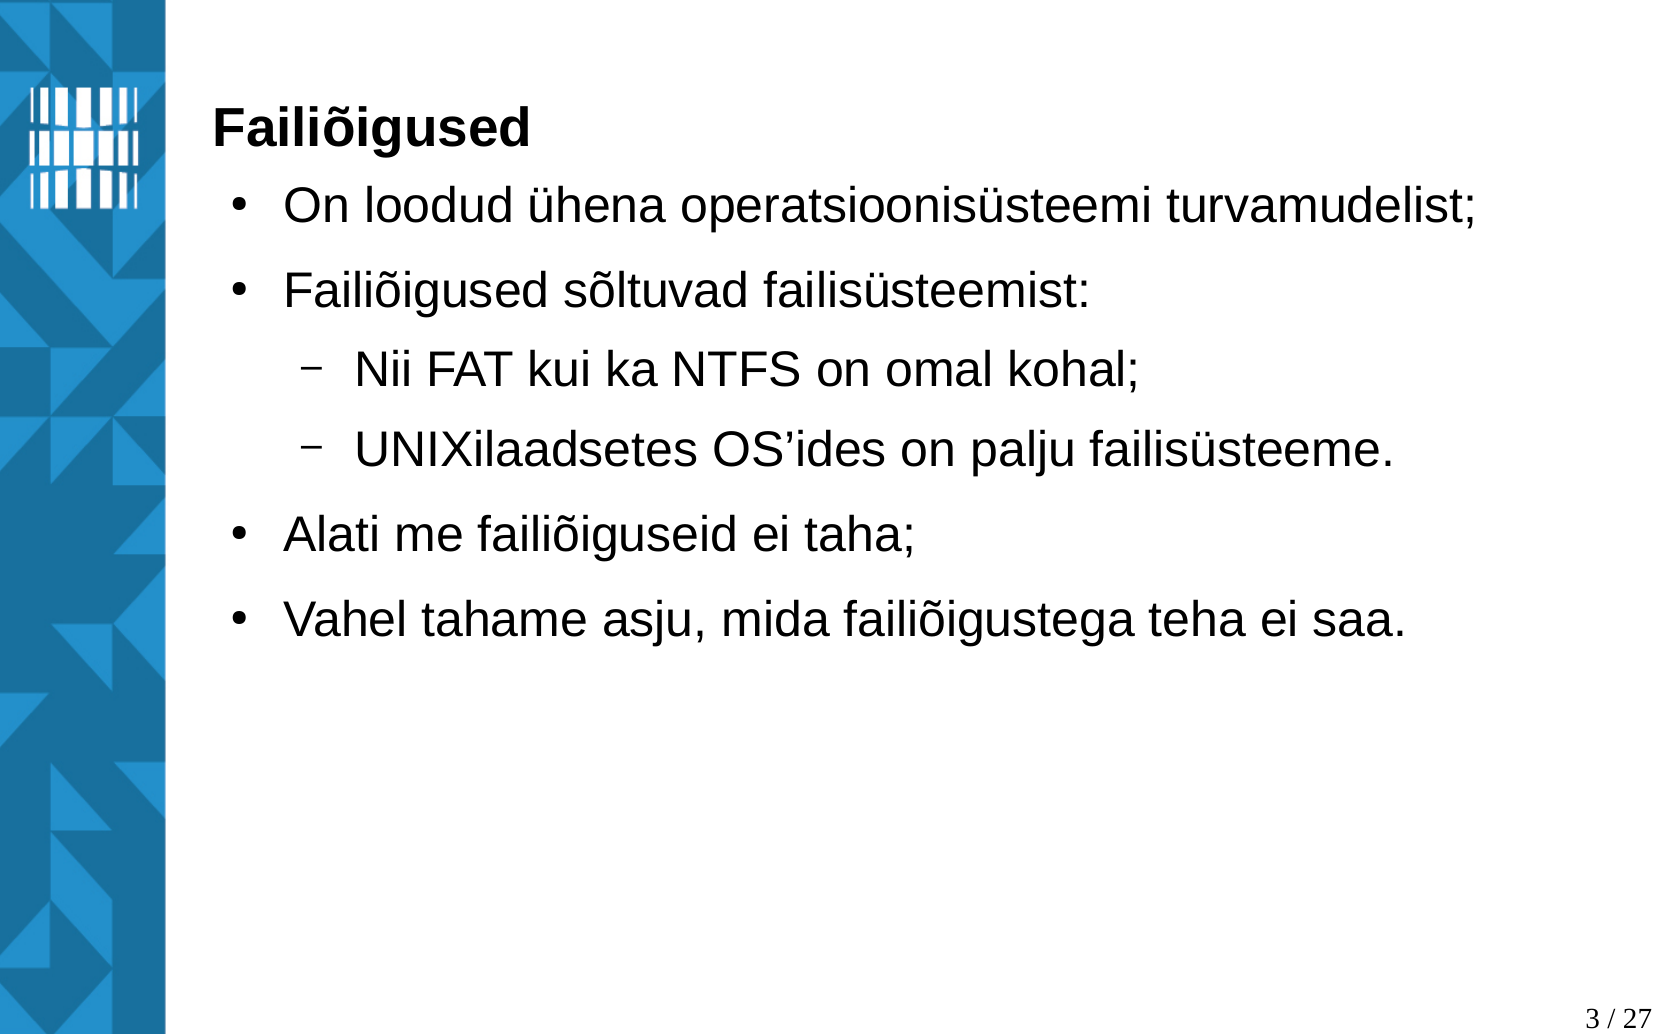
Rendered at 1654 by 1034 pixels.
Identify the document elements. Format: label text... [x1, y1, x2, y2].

title Failiõigused [212, 41, 1506, 176]
list On loodud ühena operatsioonisüsteemi turvamudelist; Failiõigused sõltuvad failisüsteemist: Nii FAT kui ka NTFS on omal kohal; UNIXilaadsetes OS’ides on palju failisüsteeme. Alati me failiõiguseid ei taha; Vahel tahame asju, mida failiõigustega teha ei saa. [212, 176, 1536, 895]
